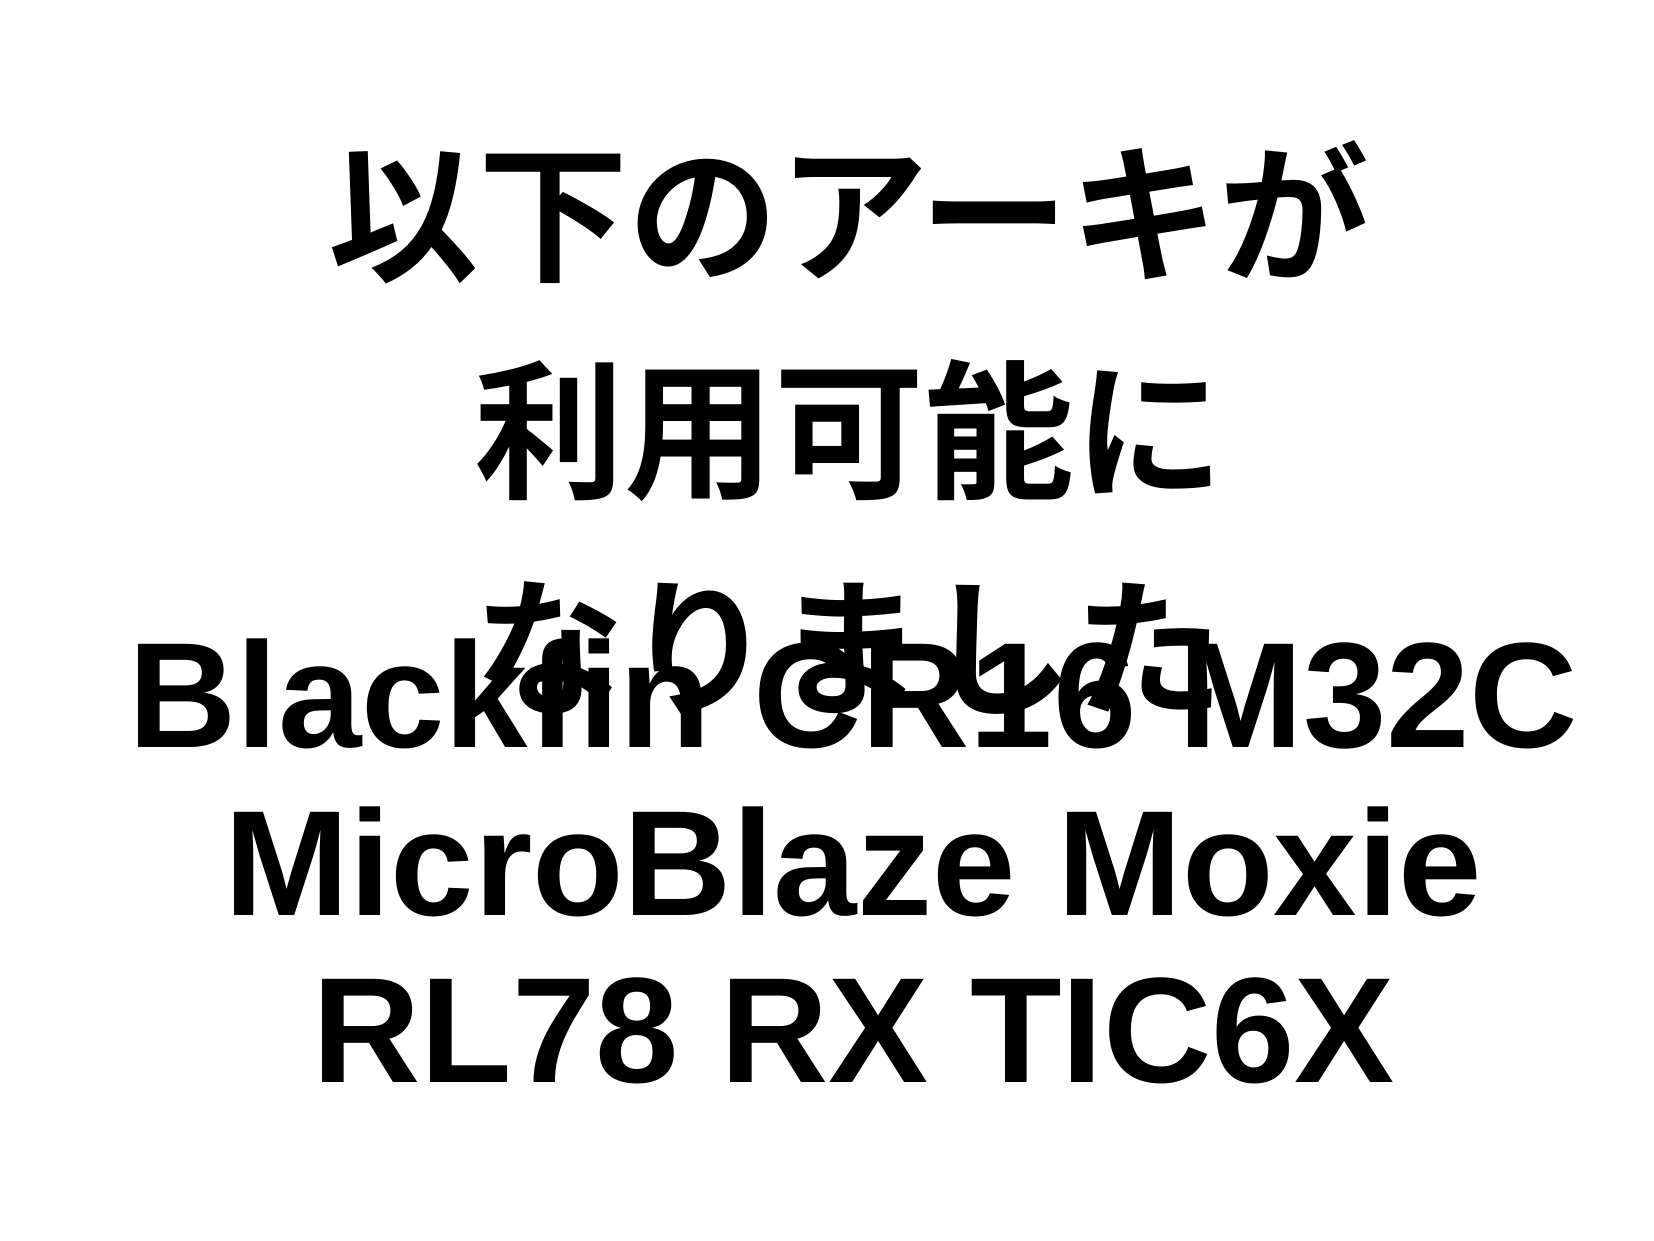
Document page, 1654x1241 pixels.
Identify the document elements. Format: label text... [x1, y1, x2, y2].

text_box Blackfin CR16 M32C MicroBlaze Moxie RL78 RX TIC6X [113, 604, 1595, 1123]
text_box 以下のアーキが 利用可能に なりました [314, 88, 1359, 588]
